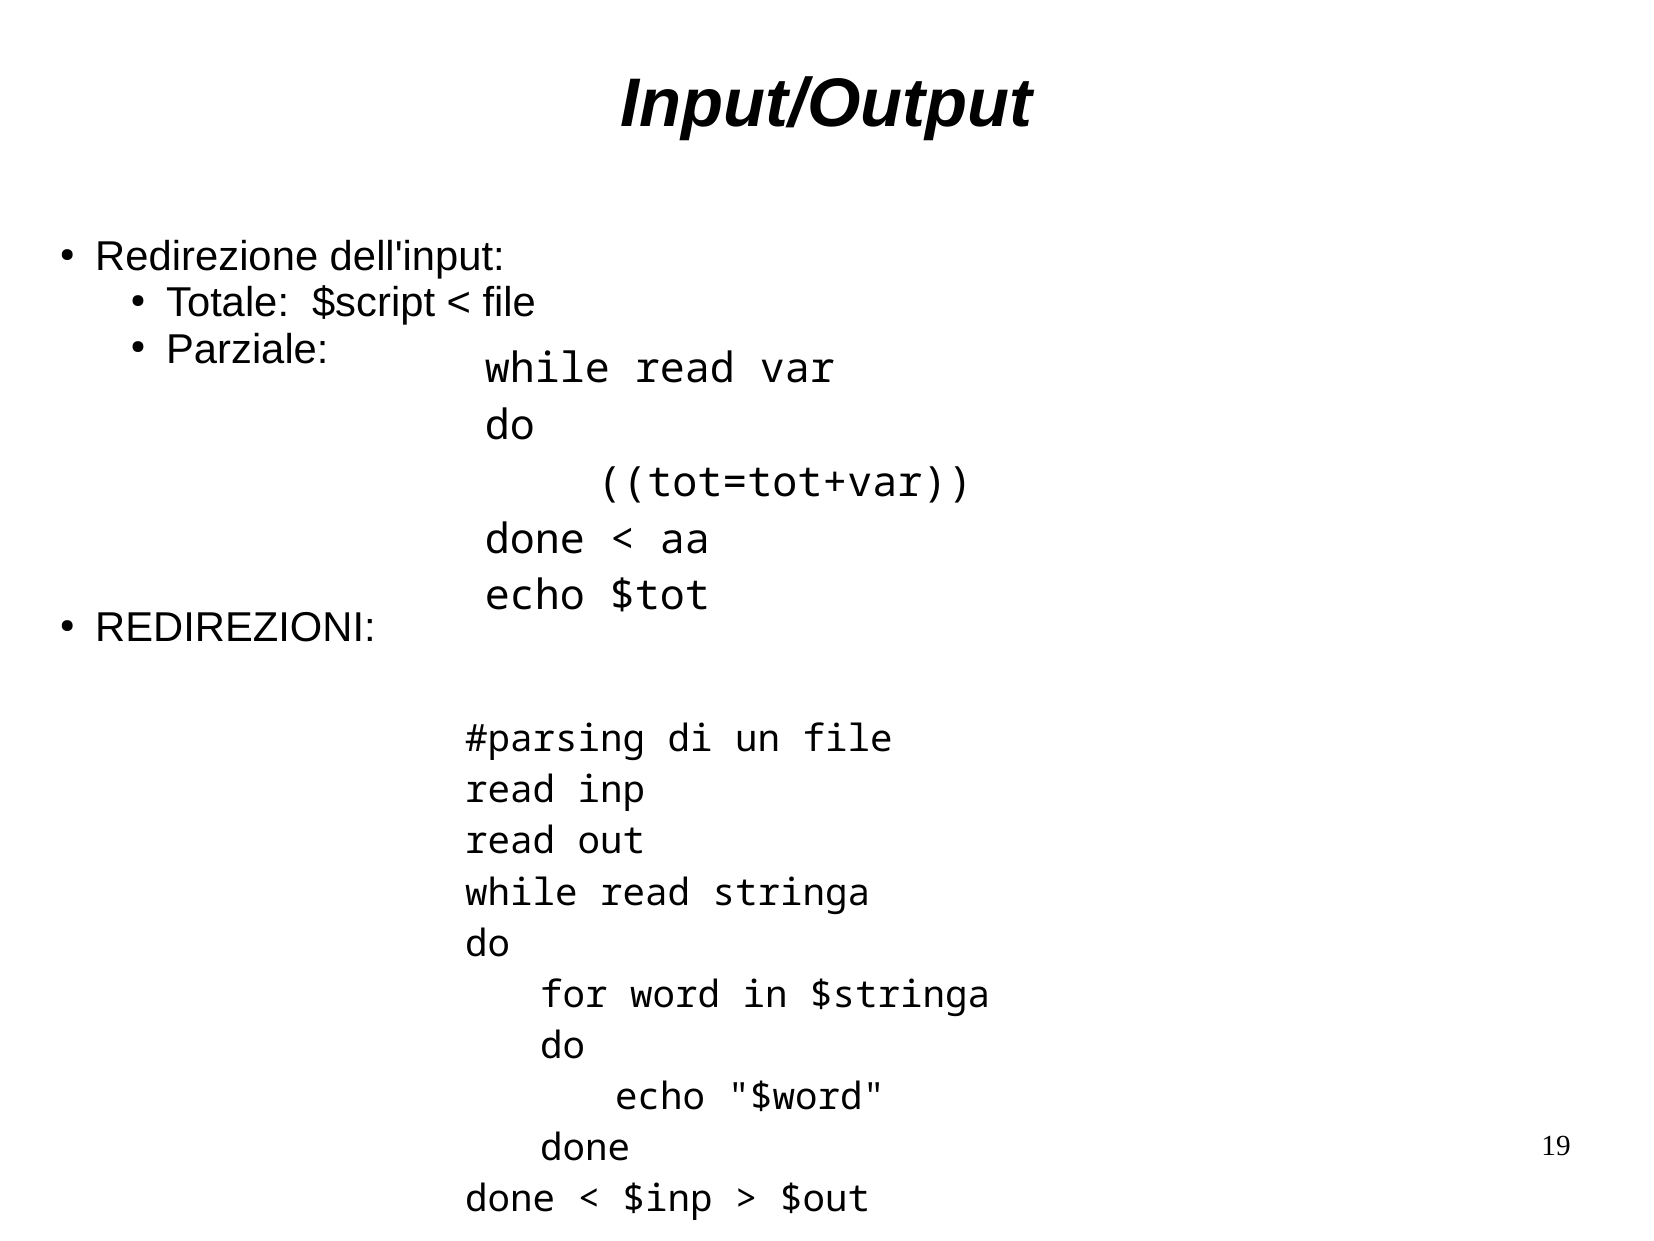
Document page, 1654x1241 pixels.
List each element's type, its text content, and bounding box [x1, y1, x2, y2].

title Input/Output [82, 50, 1571, 249]
text_box while read var do ((tot=tot+var)) done < aa echo $tot [470, 330, 1086, 588]
text_box #parsing di un file read inp read out while read stringa do for word in $stringa do echo "$word" done done < $inp > $out [450, 704, 1606, 1241]
text_box Redirezione dell'input: Totale: $script < file Parziale: REDIREZIONI: [45, 225, 1501, 752]
